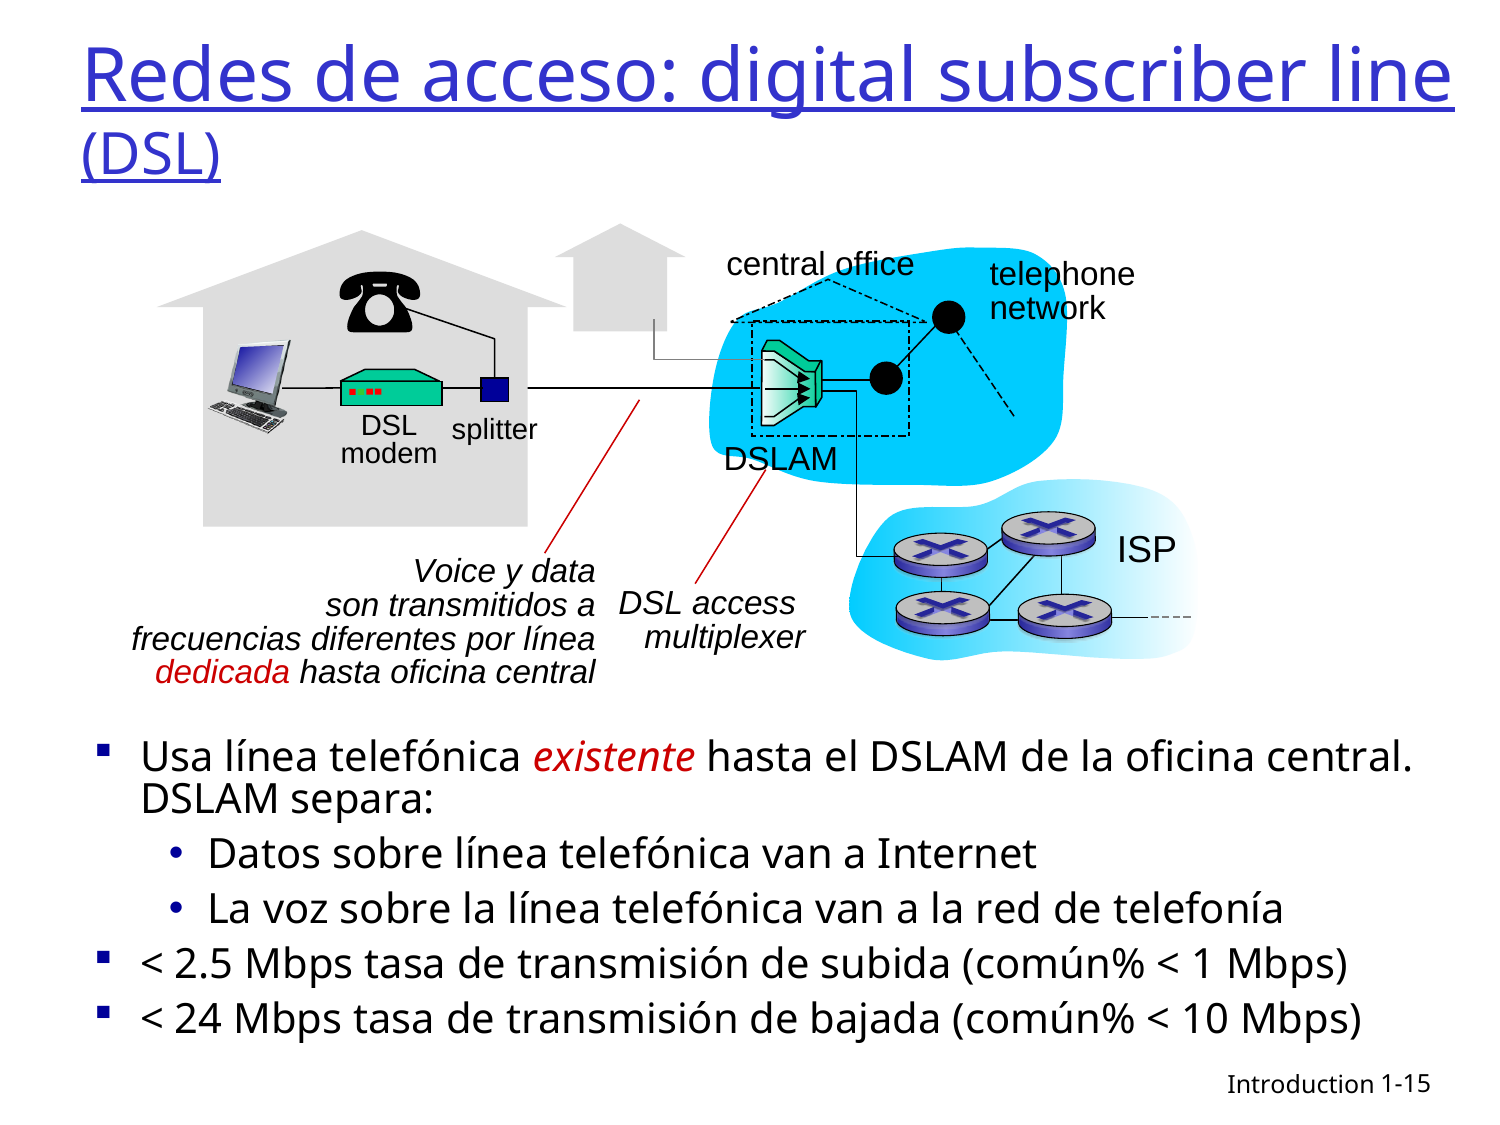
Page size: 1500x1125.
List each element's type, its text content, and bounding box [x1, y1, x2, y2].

text_box telephone network [974, 250, 1151, 335]
picture [187, 335, 293, 441]
text_box Usa línea telefónica existente hasta el DSLAM de la oficina central. DSLAM separa: Datos sobre línea telefónica van a Internet La voz sobre la línea telefónica van a la red de telefonía < 2.5 Mbps tasa de transmisión de subida (común% < 1 Mbps) < 24 Mbps tasa de transmisión de bajada (común% < 10 Mbps) [4, 657, 1500, 1050]
text_box ISP [1102, 517, 1193, 579]
text_box Voice y data son transmitidos a frecuencias diferentes por línea dedicada hasta oficina central [116, 547, 611, 657]
text_box DSL modem [325, 405, 453, 477]
text_box [203, 389, 528, 527]
text_box DSLAM [857, 429, 865, 486]
text_box 1-<number> [1365, 1060, 1477, 1106]
text_box central office [662, 242, 979, 290]
text_box DSLAM [708, 429, 856, 486]
text_box [554, 223, 686, 332]
title Redes de acceso: digital subscriber line (DSL) [66, 37, 1472, 175]
text_box [156, 230, 567, 409]
chart [339, 271, 421, 333]
text_box [709, 290, 1067, 486]
text_box Introduction [914, 1060, 1390, 1109]
text_box [232, 345, 284, 394]
text_box [849, 479, 1199, 657]
text_box DSL access multiplexer [603, 579, 821, 663]
text_box splitter [436, 409, 554, 453]
